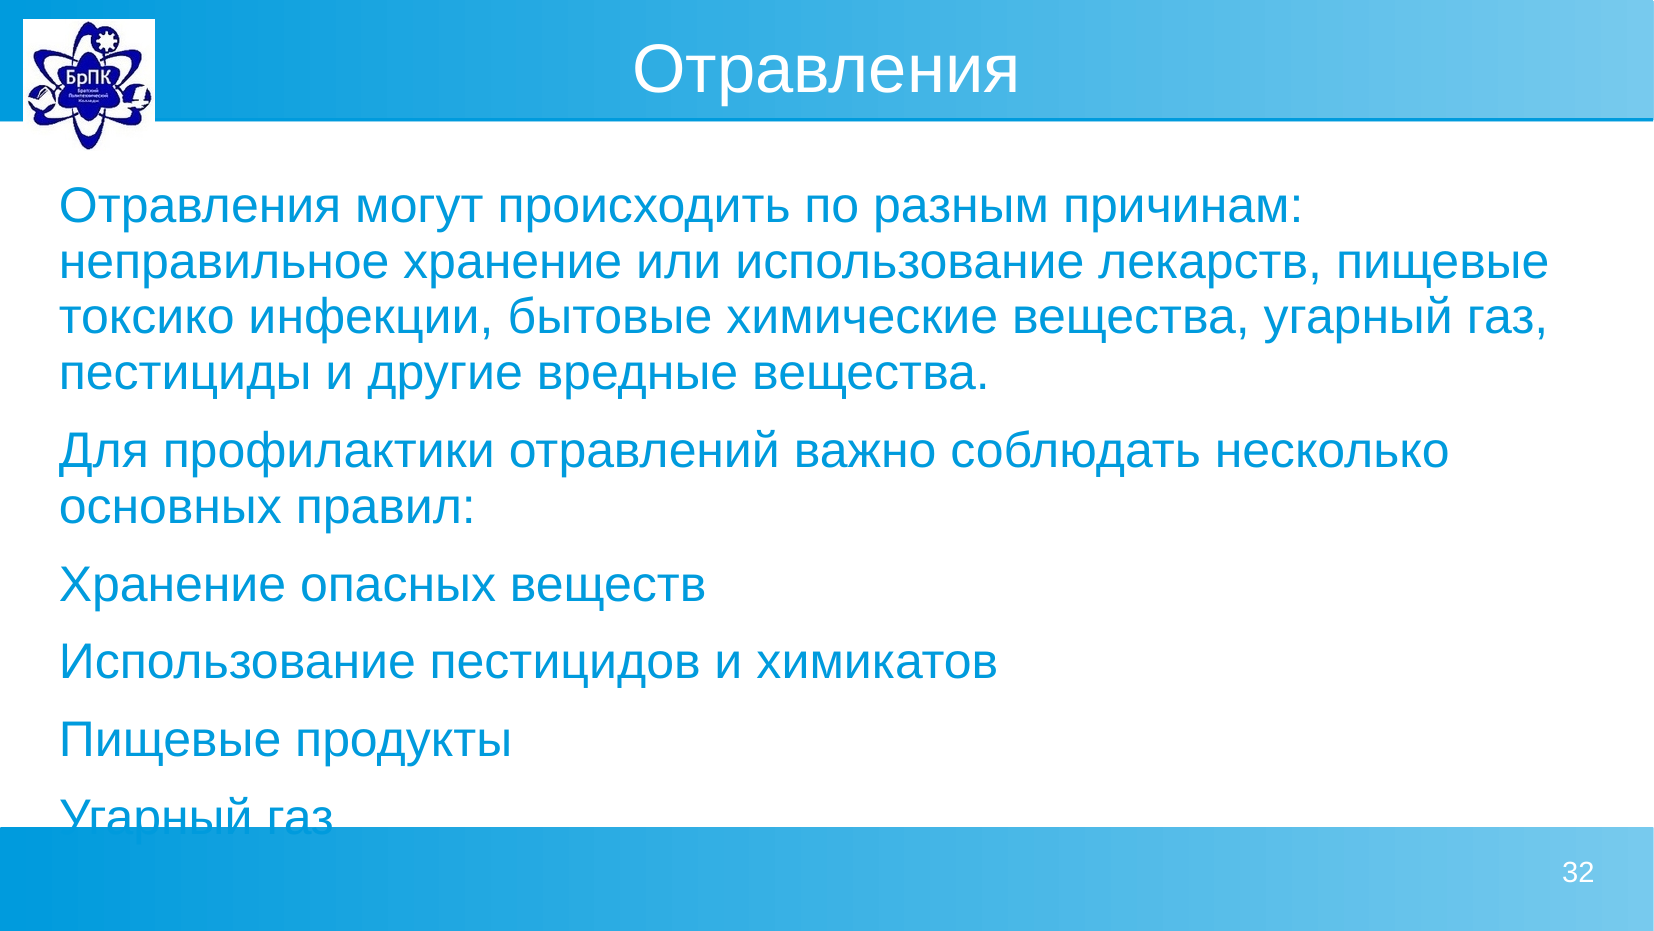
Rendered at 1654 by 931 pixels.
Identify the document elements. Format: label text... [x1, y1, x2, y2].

list Отравления могут происходить по разным причинам: неправильное хранение или использование лекарств, пищевые токсико инфекции, бытовые химические вещества, угарный газ, пестициды и другие вредные вещества. Для профилактики отравлений важно соблюдать несколько основных правил: Хранение опасных веществ Использование пестицидов и химикатов Пищевые продукты Угарный газ [59, 177, 1595, 768]
picture [23, 20, 155, 151]
title Отравления [155, 29, 1595, 108]
